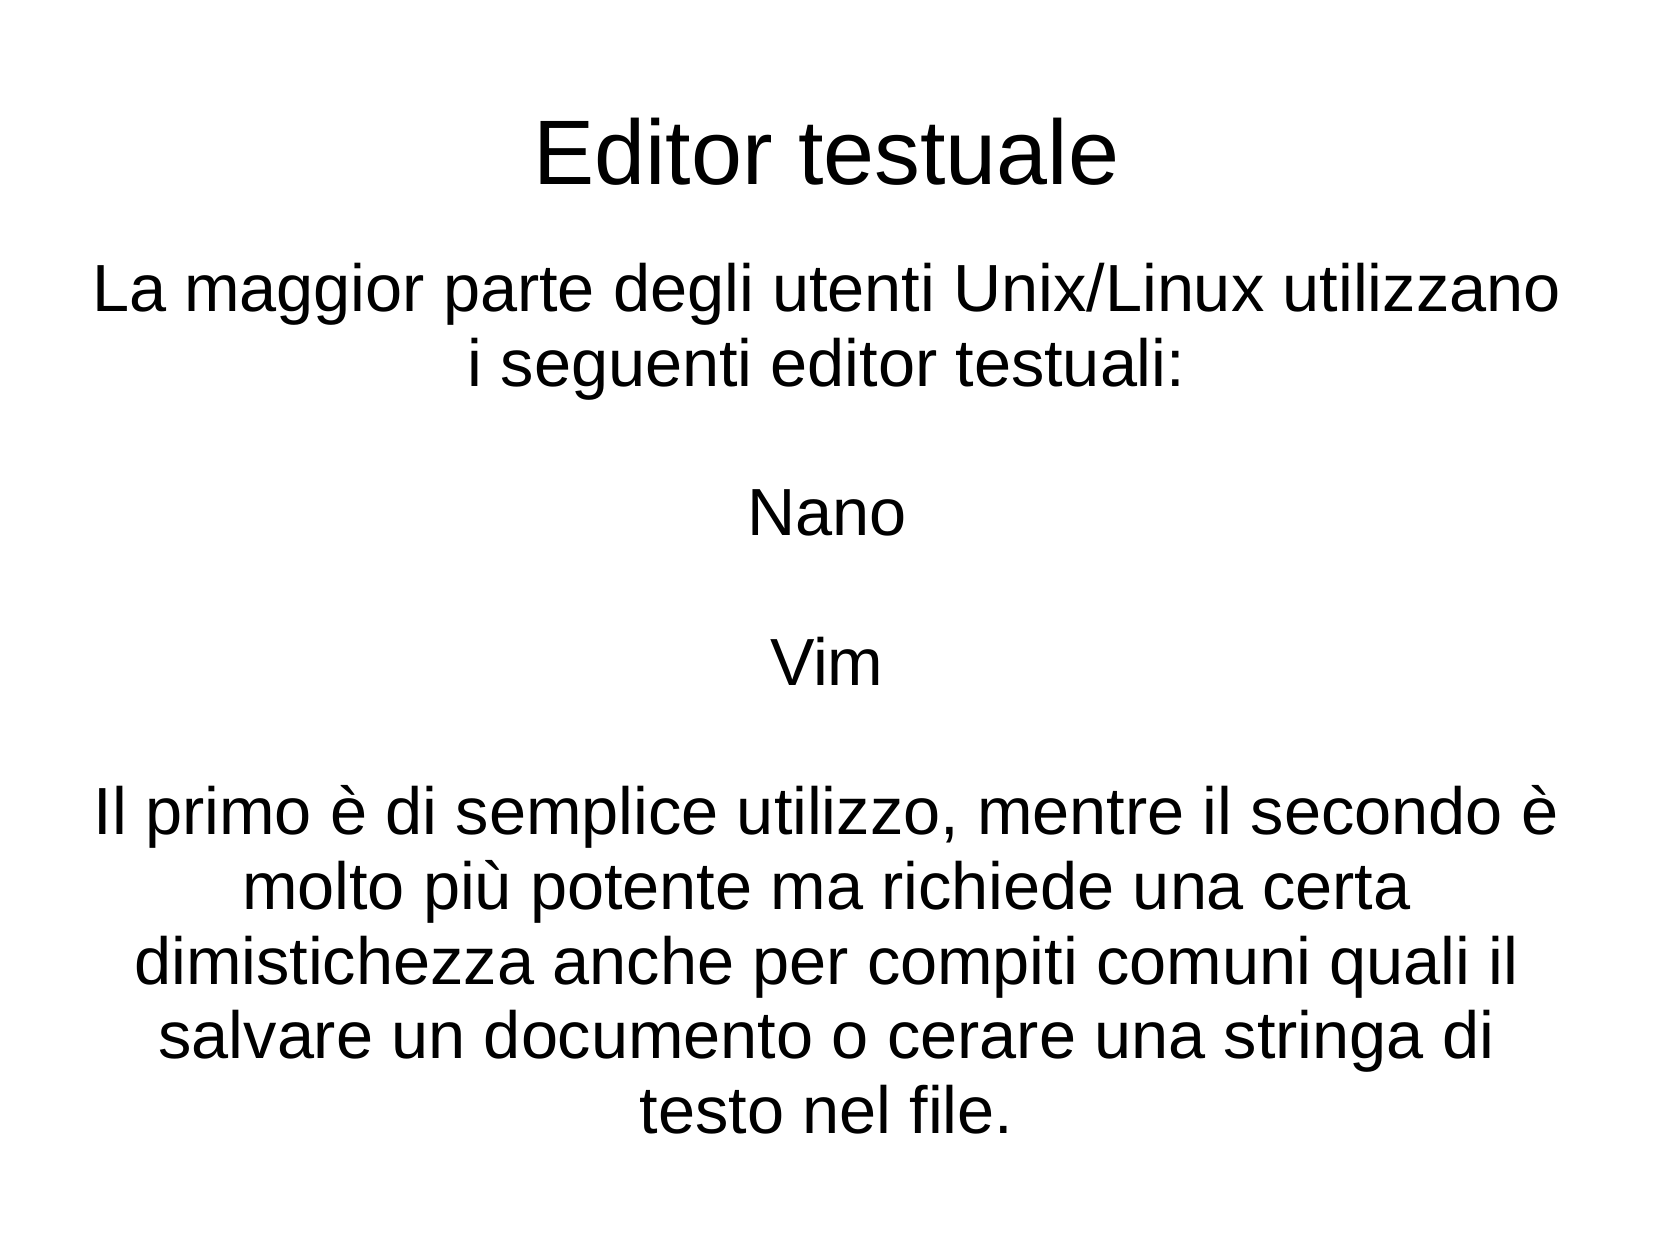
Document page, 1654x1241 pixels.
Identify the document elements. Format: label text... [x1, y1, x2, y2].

title Editor testuale [82, 56, 1571, 250]
subtitle La maggior parte degli utenti Unix/Linux utilizzano i seguenti editor testuali: Nano Vim Il primo è di semplice utilizzo, mentre il secondo è molto più potente ma richiede una certa dimistichezza anche per compiti comuni quali il salvare un documento o cerare una stringa di testo nel file. [82, 250, 1571, 1149]
